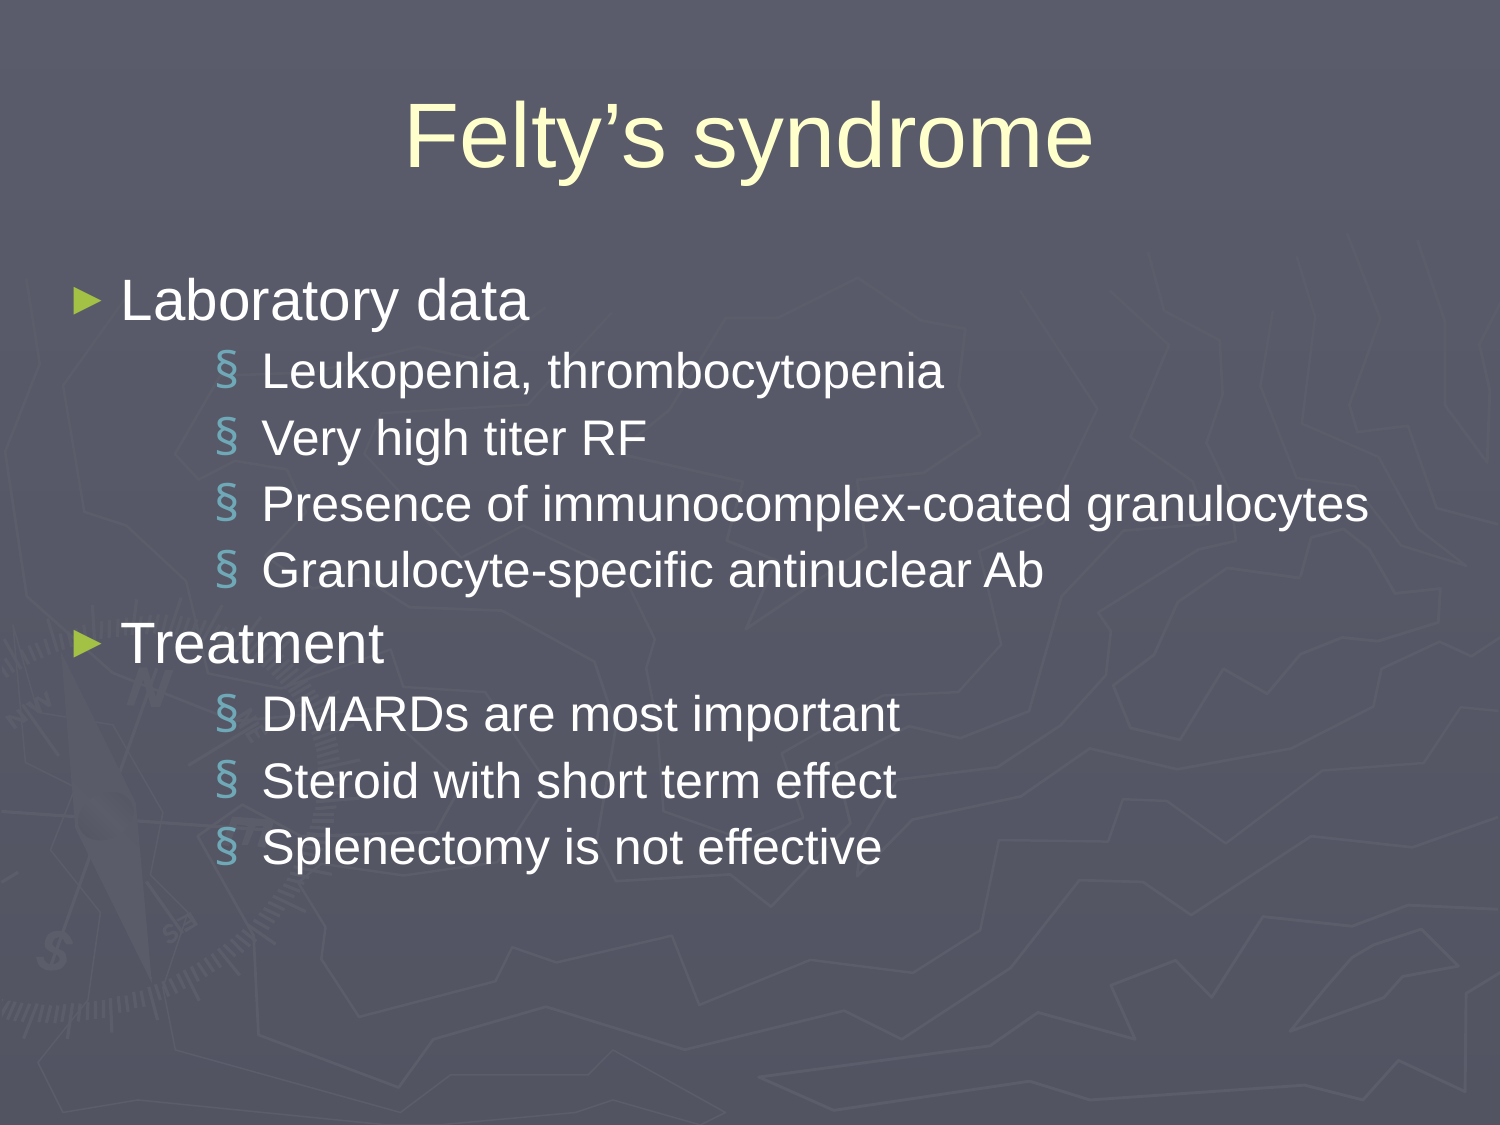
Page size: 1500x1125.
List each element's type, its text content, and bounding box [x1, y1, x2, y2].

list Laboratory data Leukopenia, thrombocytopenia Very high titer RF Presence of immunocomplex-coated granulocytes Granulocyte-specific antinuclear Ab Treatment DMARDs are most important Steroid with short term effect Splenectomy is not effective [49, 262, 1451, 1001]
title Felty’s syndrome [49, 37, 1451, 225]
